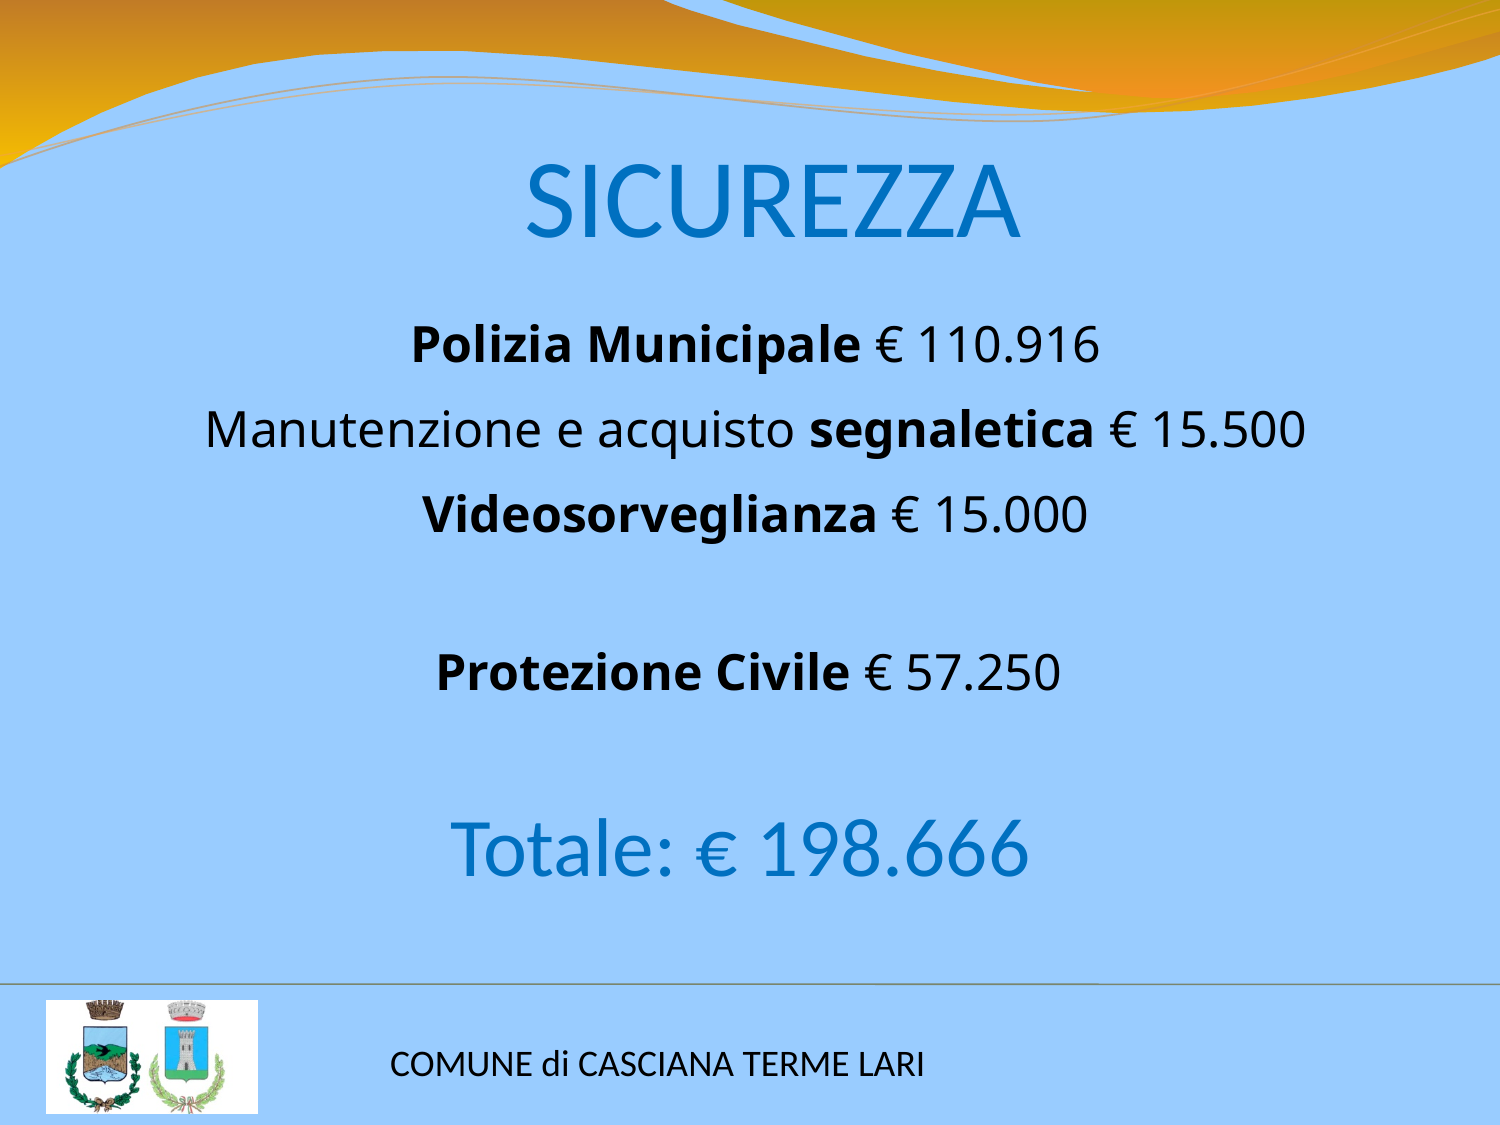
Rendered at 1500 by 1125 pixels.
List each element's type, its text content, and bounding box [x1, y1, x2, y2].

text_box COMUNE di CASCIANA TERME LARI [374, 1031, 1500, 1092]
text_box SICUREZZA [47, 117, 1500, 268]
text_box Totale: € 198.666 [301, 785, 1199, 901]
text_box Protezione Civile € 57.250 [140, 632, 1370, 708]
text_box Polizia Municipale € 110.916 Manutenzione e acquisto segnaletica € 15.500 Videosorveglianza € 15.000 [152, 304, 1360, 550]
picture [46, 1000, 258, 1114]
